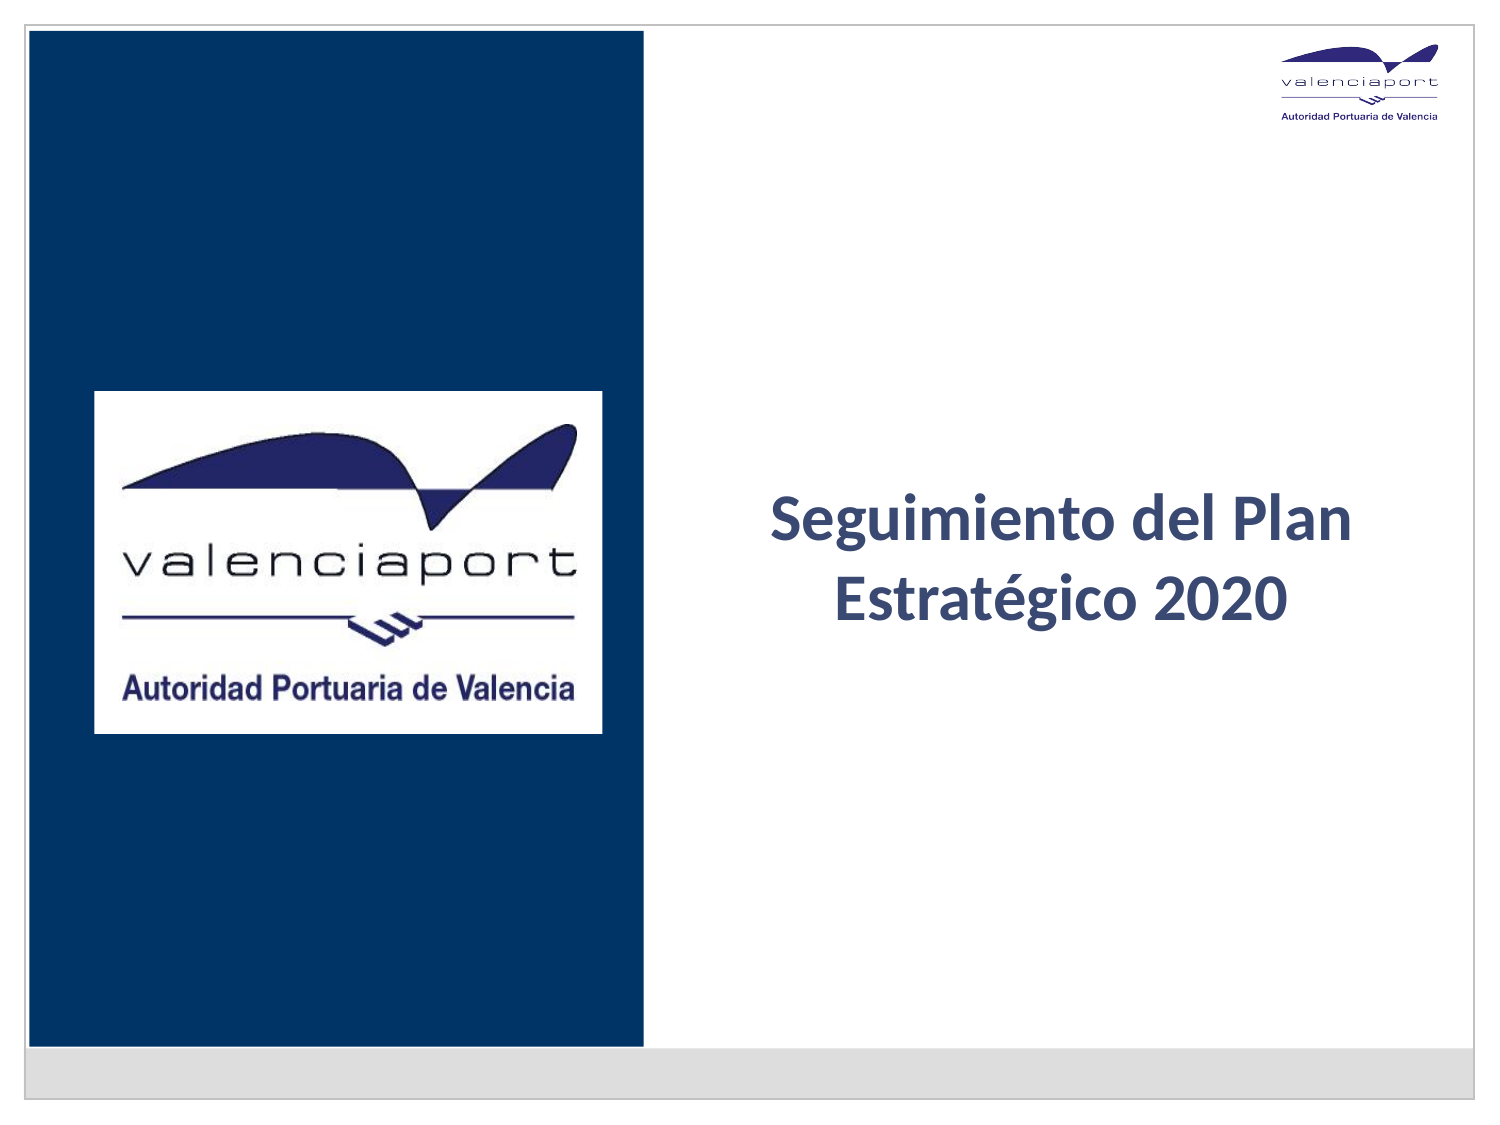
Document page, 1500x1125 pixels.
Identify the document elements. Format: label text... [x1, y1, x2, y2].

picture [119, 424, 577, 701]
text_box Seguimiento del Plan Estratégico 2020 [649, 332, 1475, 746]
text_box [29, 30, 644, 1047]
picture [1265, 36, 1463, 126]
